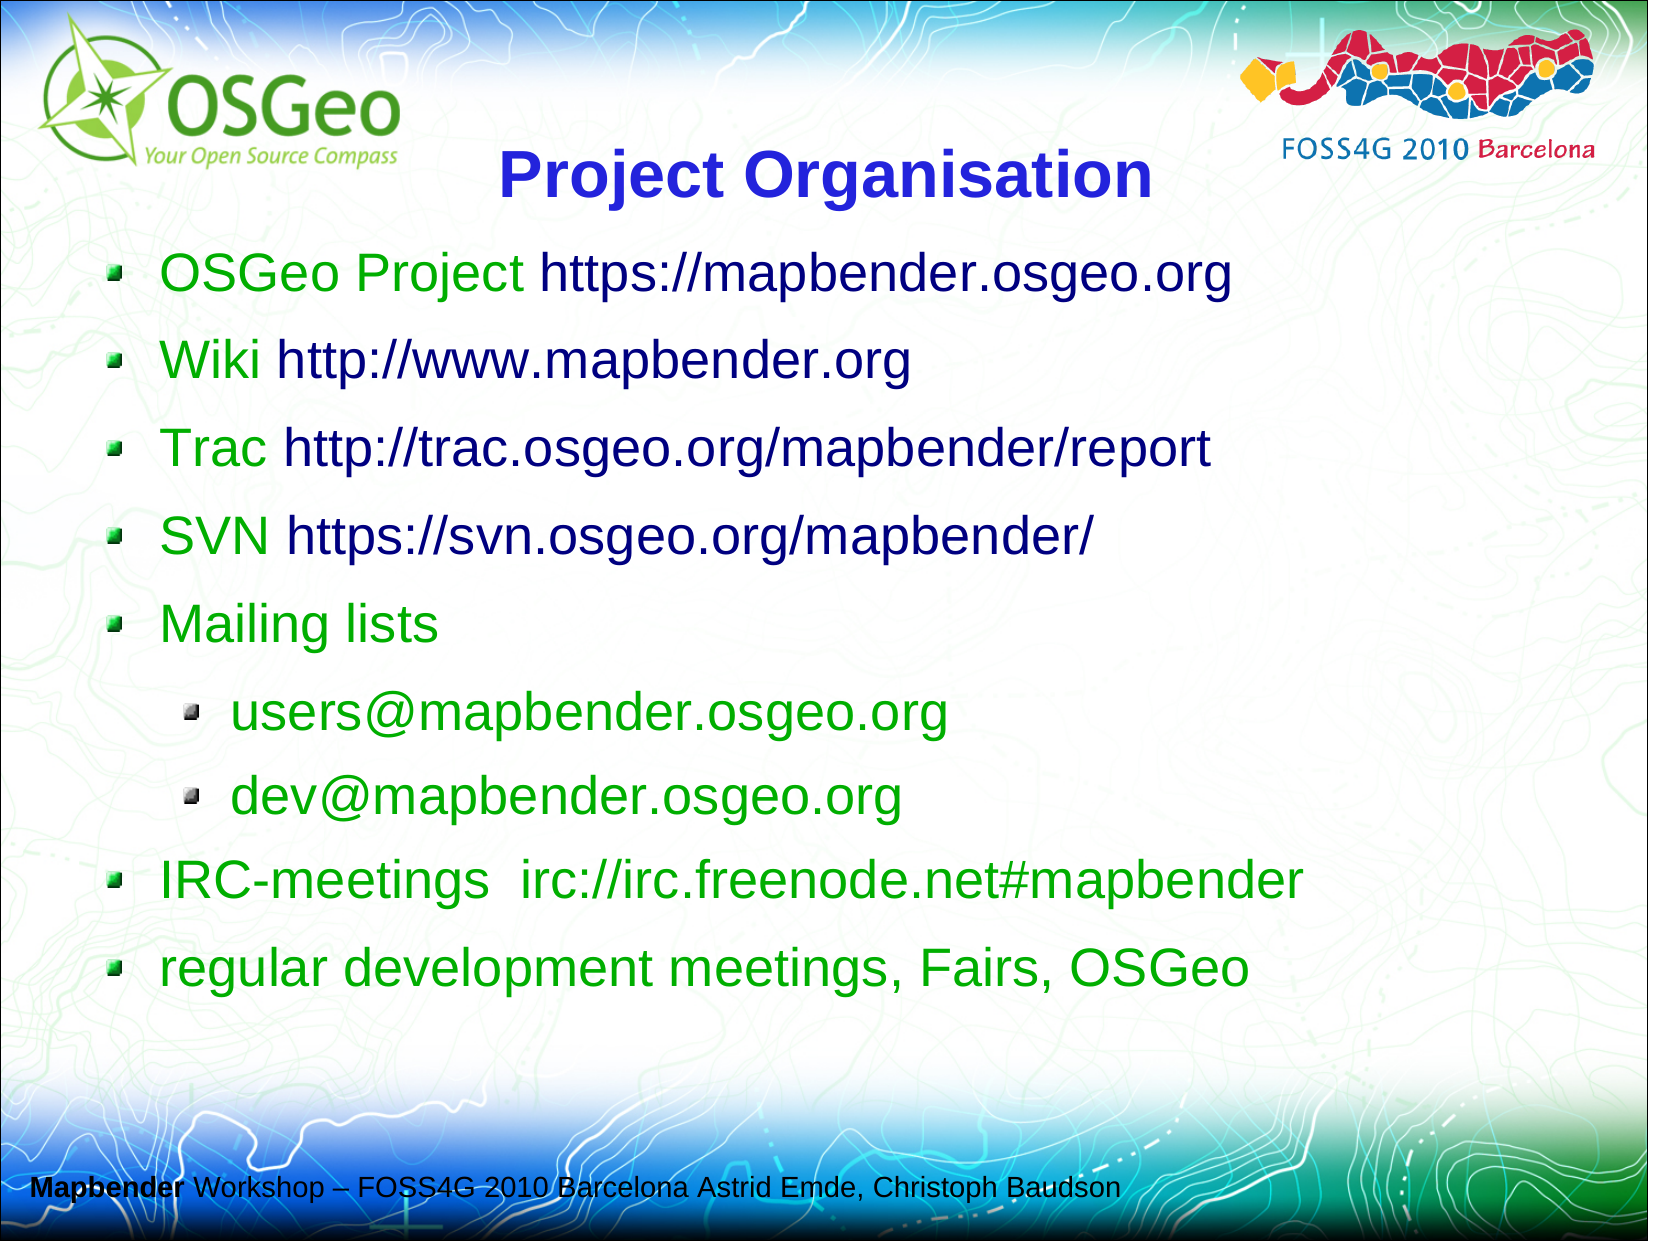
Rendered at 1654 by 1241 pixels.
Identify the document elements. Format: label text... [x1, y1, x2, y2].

picture [1, 1, 1647, 1240]
list OSGeo Project https://mapbender.osgeo.org Wiki http://www.mapbender.org Trac http://trac.osgeo.org/mapbender/report SVN https://svn.osgeo.org/mapbender/ Mailing lists users@mapbender.osgeo.org dev@mapbender.osgeo.org IRC-meetings irc://irc.freenode.net#mapbender regular development meetings, Fairs, OSGeo [88, 242, 1577, 1061]
title Project Organisation [82, 100, 1571, 249]
